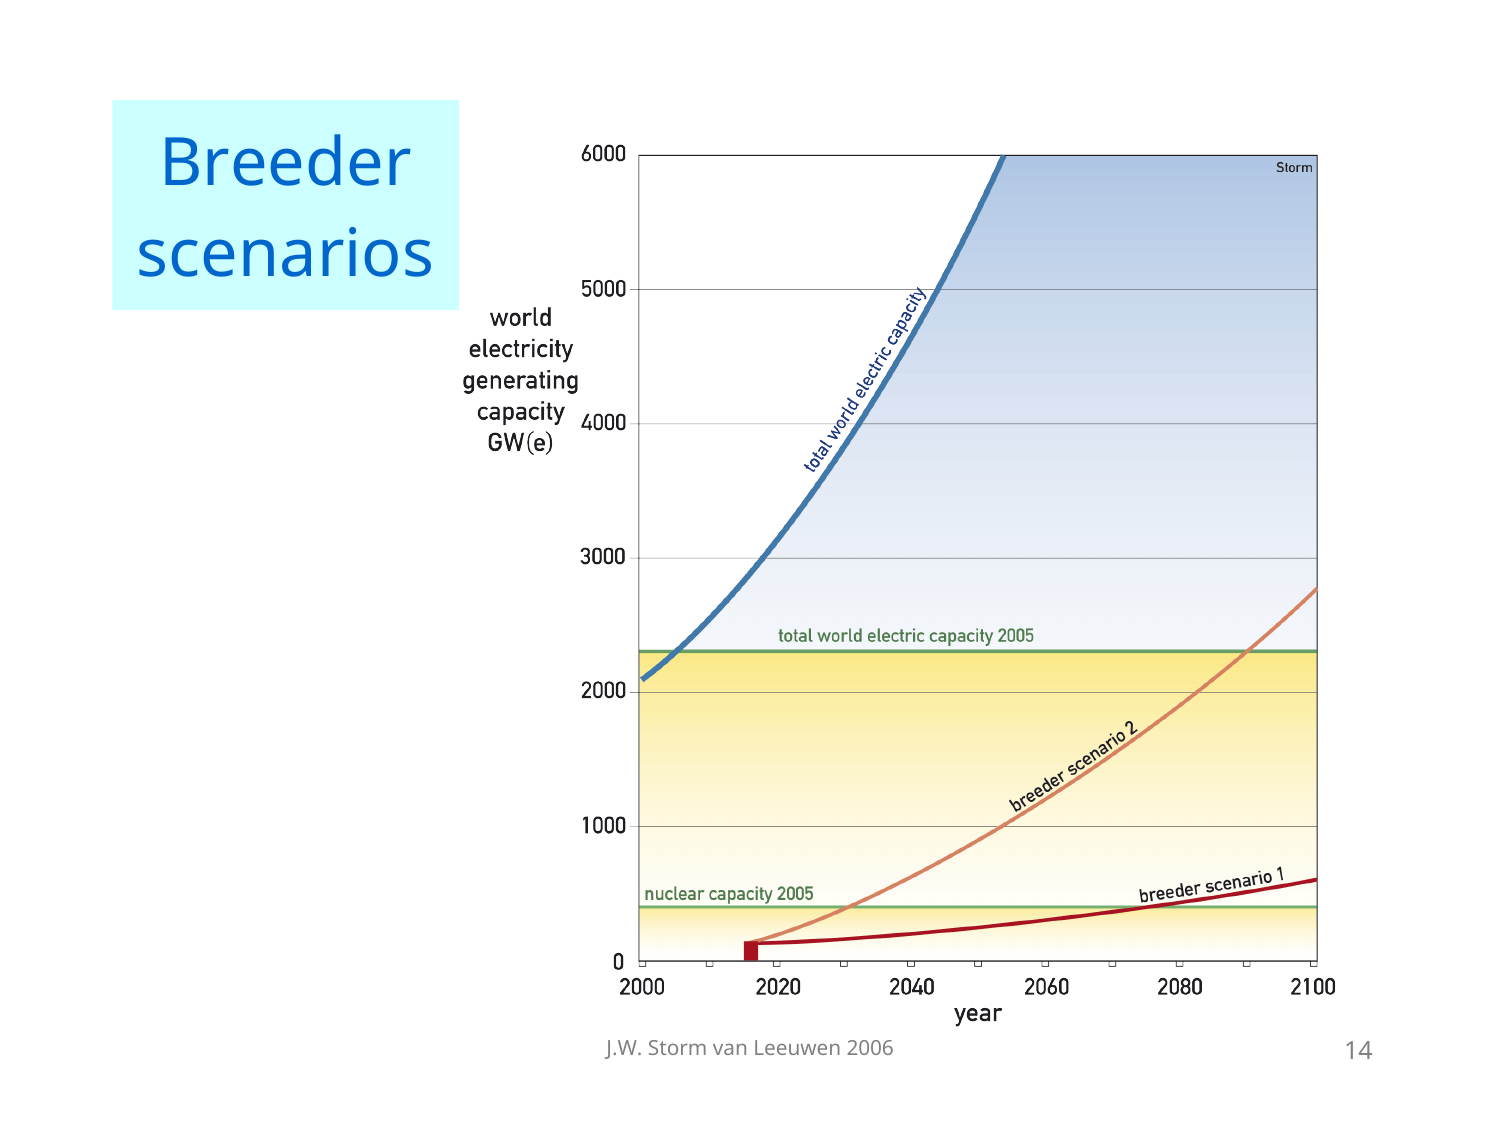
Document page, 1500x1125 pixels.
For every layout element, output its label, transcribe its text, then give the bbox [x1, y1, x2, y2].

title Breeder scenarios [112, 99, 460, 310]
picture [462, 141, 1336, 1030]
